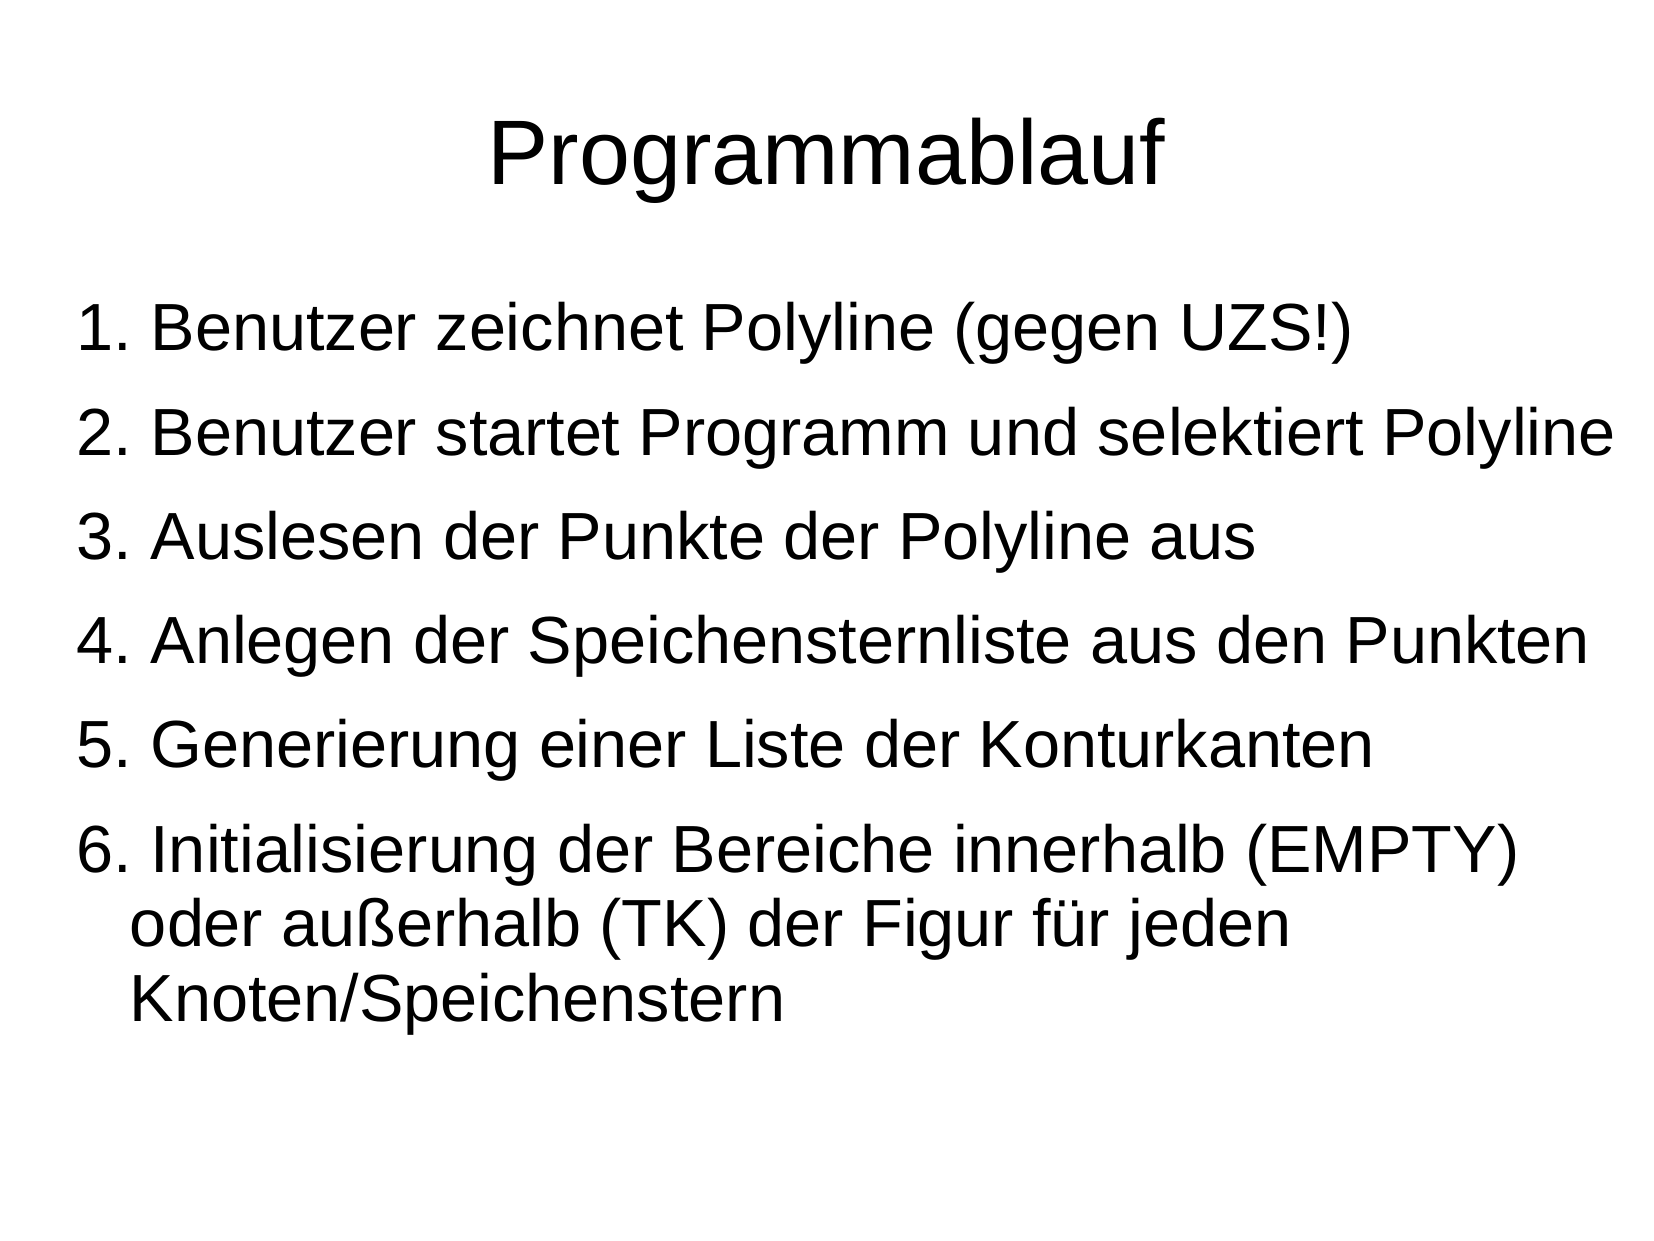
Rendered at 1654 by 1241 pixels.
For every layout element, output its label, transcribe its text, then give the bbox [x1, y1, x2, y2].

list Benutzer zeichnet Polyline (gegen UZS!) Benutzer startet Programm und selektiert Polyline Auslesen der Punkte der Polyline aus Anlegen der Speichensternliste aus den Punkten Generierung einer Liste der Konturkanten Initialisierung der Bereiche innerhalb (EMPTY) oder außerhalb (TK) der Figur für jeden Knoten/Speichenstern [59, 290, 1625, 1094]
title Programmablauf [82, 56, 1571, 250]
